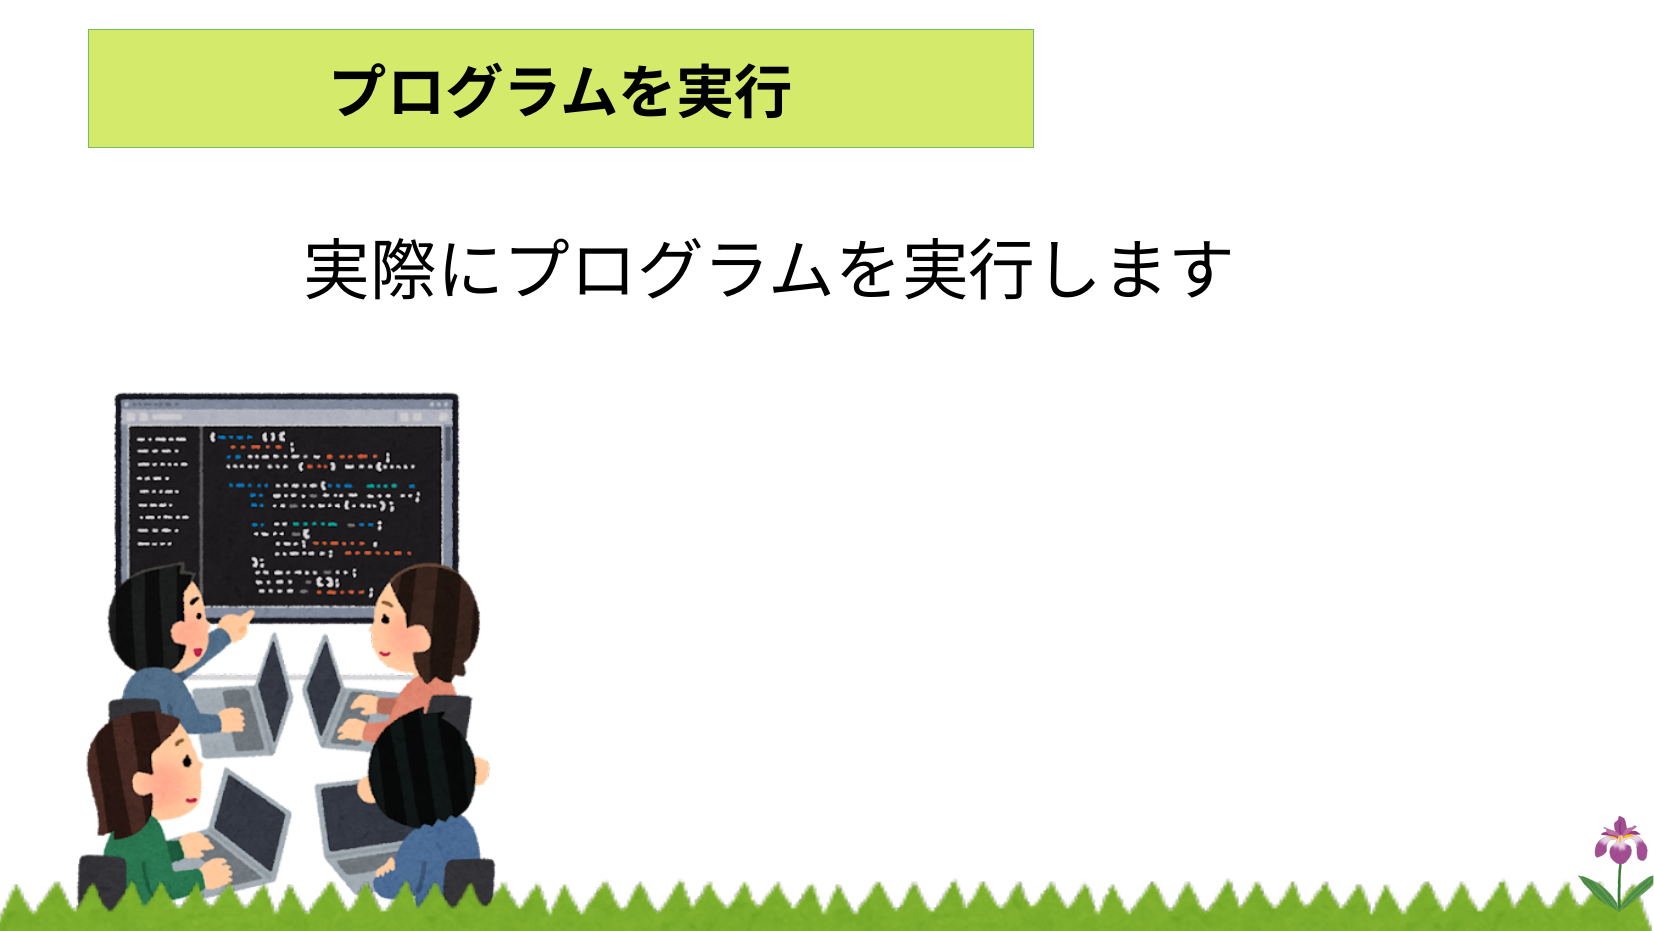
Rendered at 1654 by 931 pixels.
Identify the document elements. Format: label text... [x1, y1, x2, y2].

list 実際にプログラムを実行します [82, 217, 1571, 325]
title プログラムを実行 [88, 29, 1034, 148]
picture [0, 383, 1654, 931]
